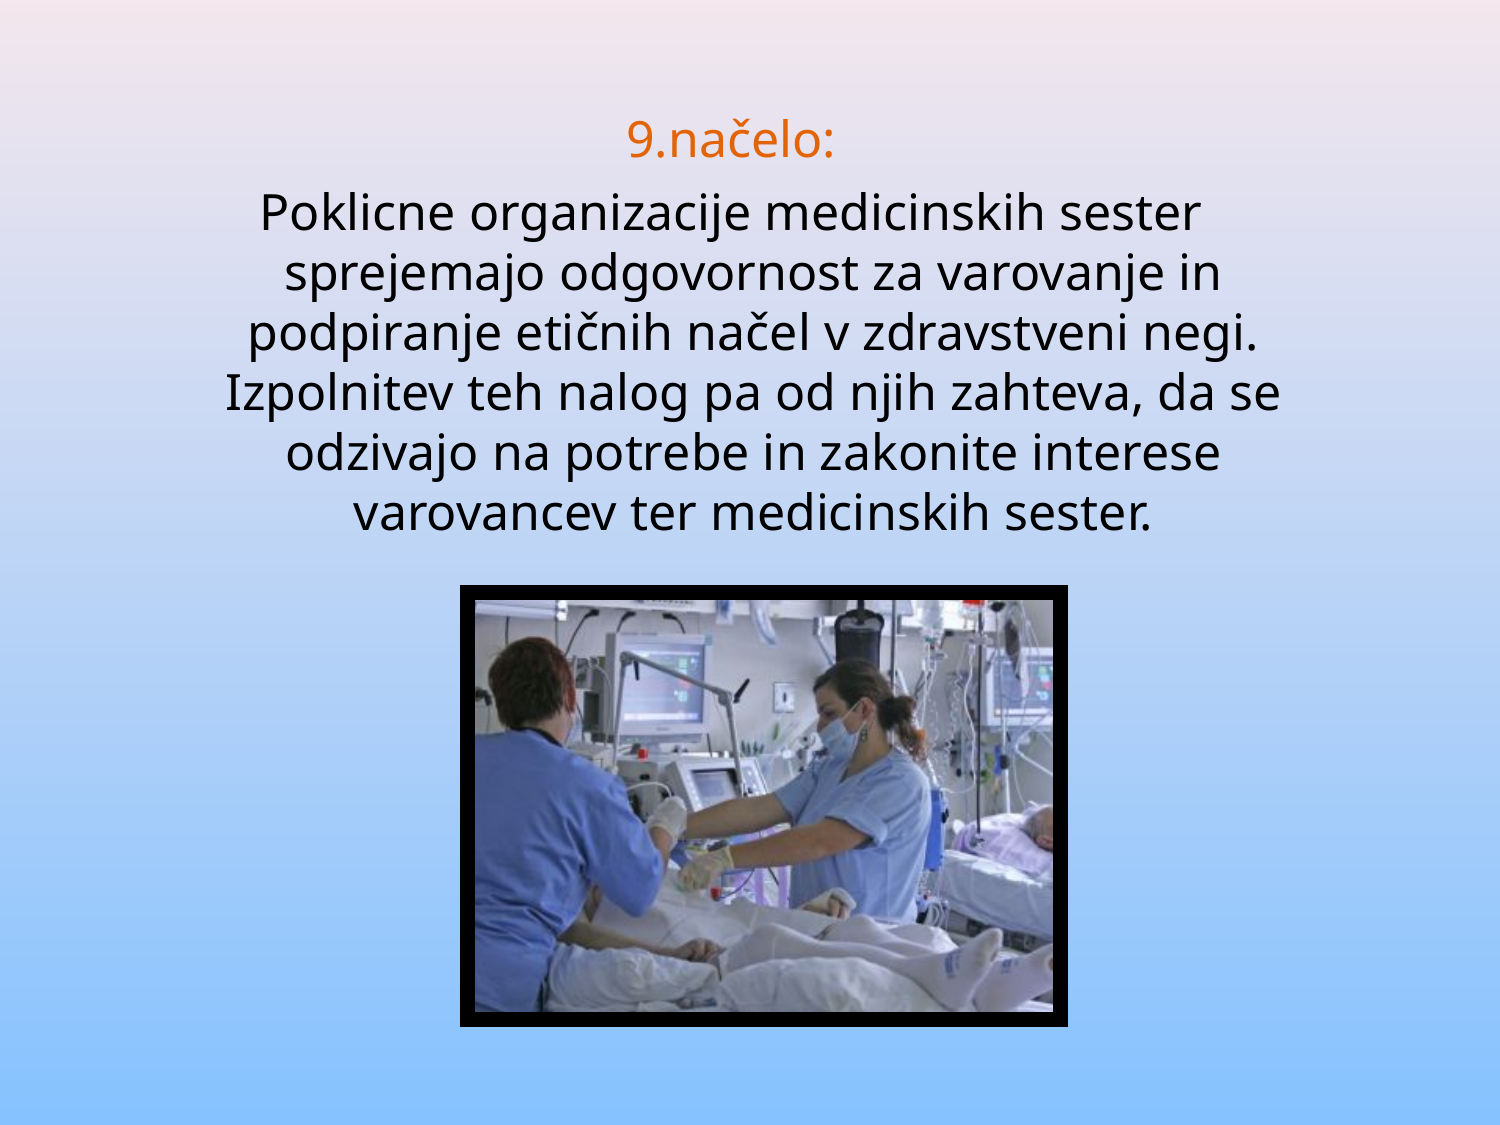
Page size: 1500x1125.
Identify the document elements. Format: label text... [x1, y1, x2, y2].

list 9.načelo: Poklicne organizacije medicinskih sester sprejemajo odgovornost za varovanje in podpiranje etičnih načel v zdravstveni negi. Izpolnitev teh nalog pa od njih zahteva, da se odzivajo na potrebe in zakonite interese varovancev ter medicinskih sester. [137, 99, 1325, 549]
picture [474, 600, 1054, 1013]
